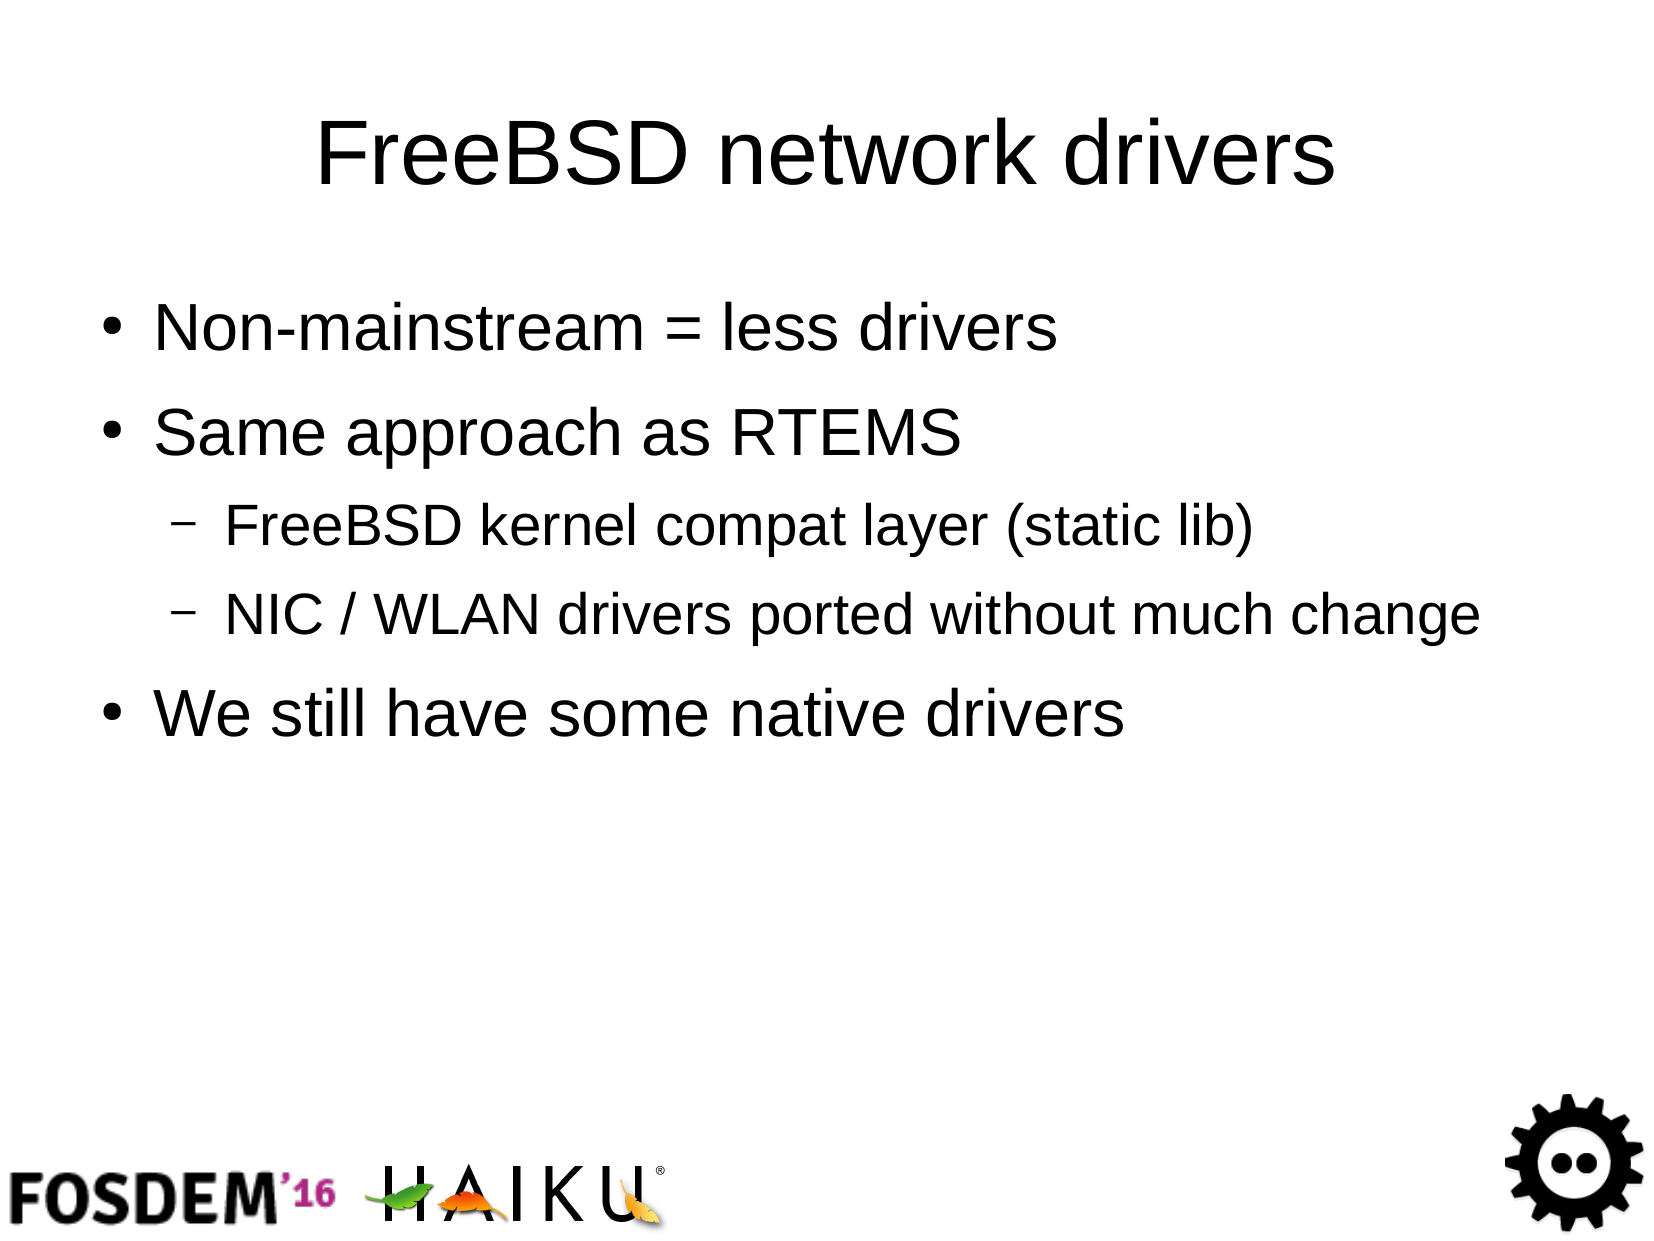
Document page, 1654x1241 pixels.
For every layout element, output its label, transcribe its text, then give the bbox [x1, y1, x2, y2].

picture [1505, 1094, 1648, 1235]
list Non-mainstream = less drivers Same approach as RTEMS FreeBSD kernel compat layer (static lib) NIC / WLAN drivers ported without much change We still have some native drivers [82, 290, 1571, 1010]
picture [363, 1163, 670, 1235]
picture [0, 1152, 350, 1241]
title FreeBSD network drivers [82, 49, 1571, 257]
